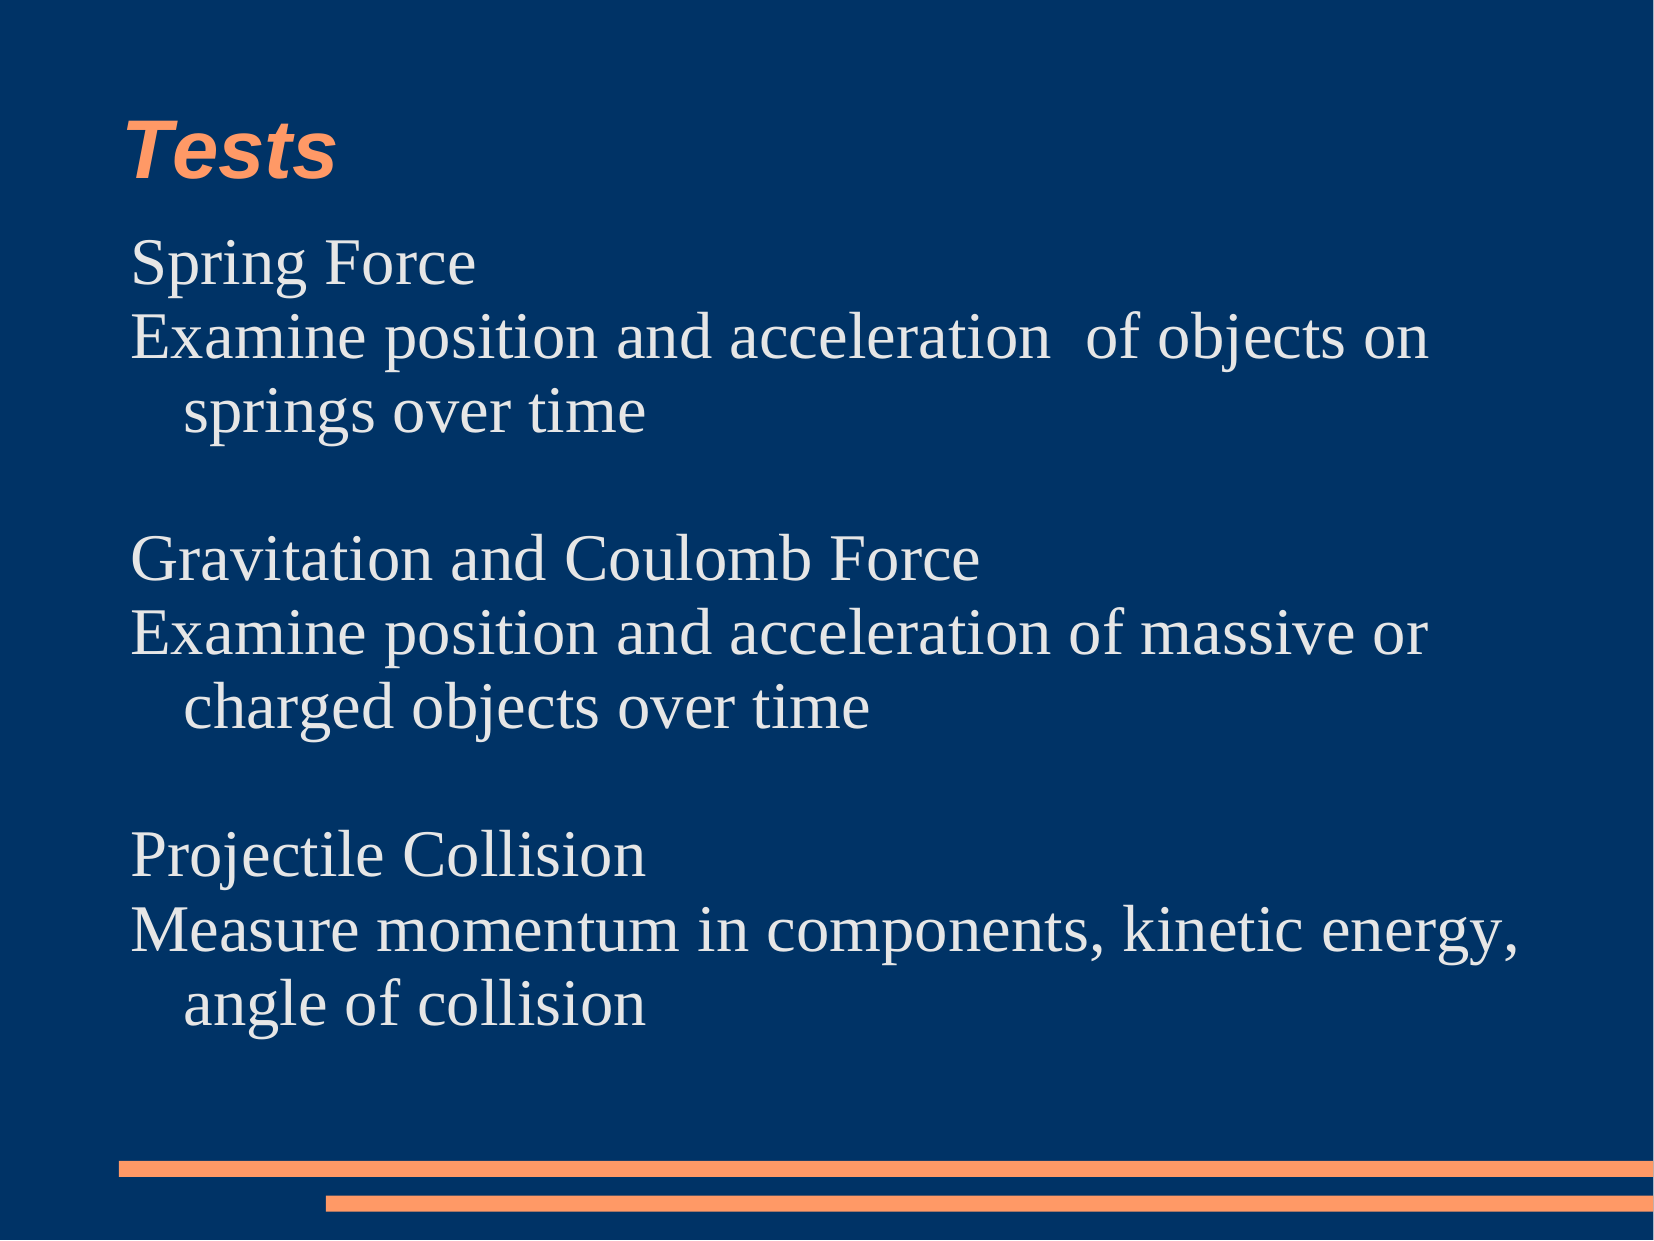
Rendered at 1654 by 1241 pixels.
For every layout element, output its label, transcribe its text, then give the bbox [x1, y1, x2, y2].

title Tests [121, 46, 1534, 225]
list Spring Force Examine position and acceleration of objects on springs over time Gravitation and Coulomb Force Examine position and acceleration of massive or charged objects over time Projectile Collision Measure momentum in components, kinetic energy, angle of collision [112, 225, 1552, 1126]
